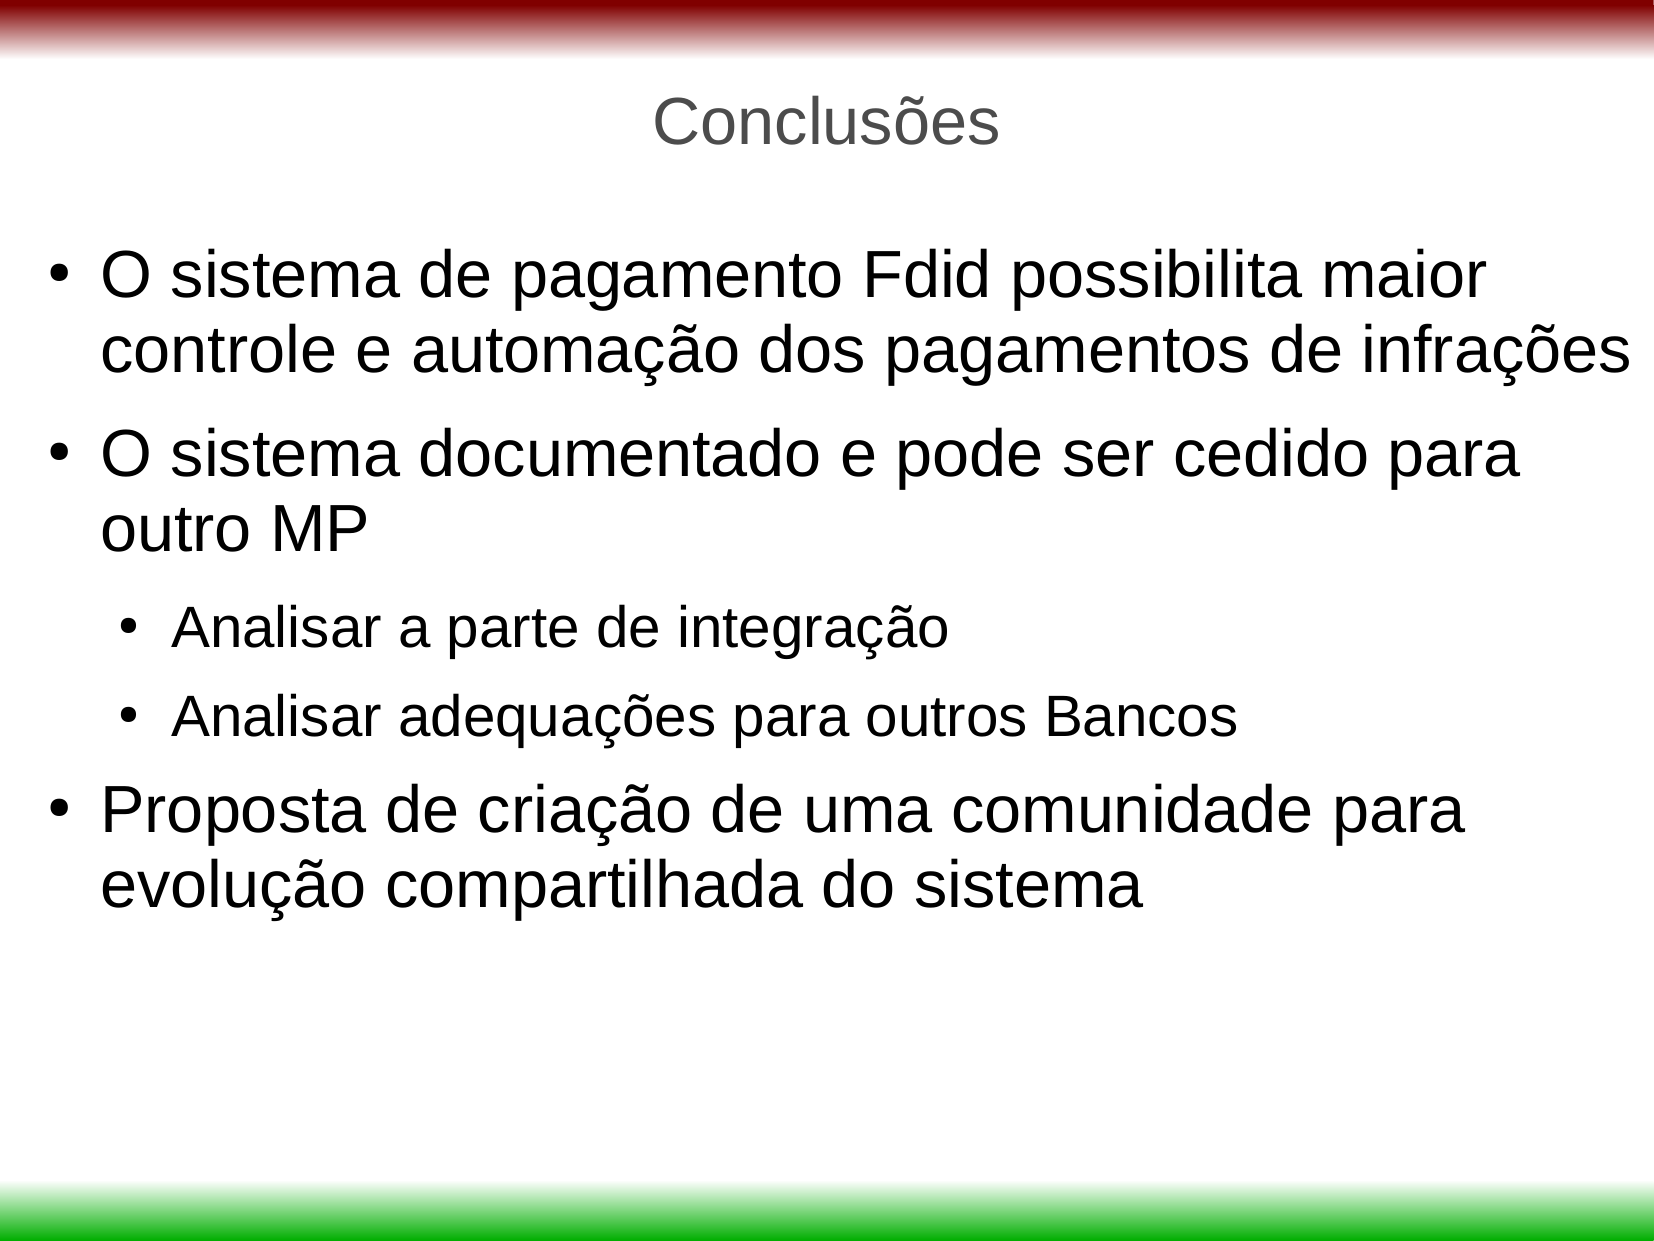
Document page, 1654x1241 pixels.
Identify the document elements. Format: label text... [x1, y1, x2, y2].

list O sistema de pagamento Fdid possibilita maior controle e automação dos pagamentos de infrações O sistema documentado e pode ser cedido para outro MP Analisar a parte de integração Analisar adequações para outros Bancos Proposta de criação de uma comunidade para evolução compartilhada do sistema [29, 237, 1654, 1182]
title Conclusões [0, 47, 1654, 195]
